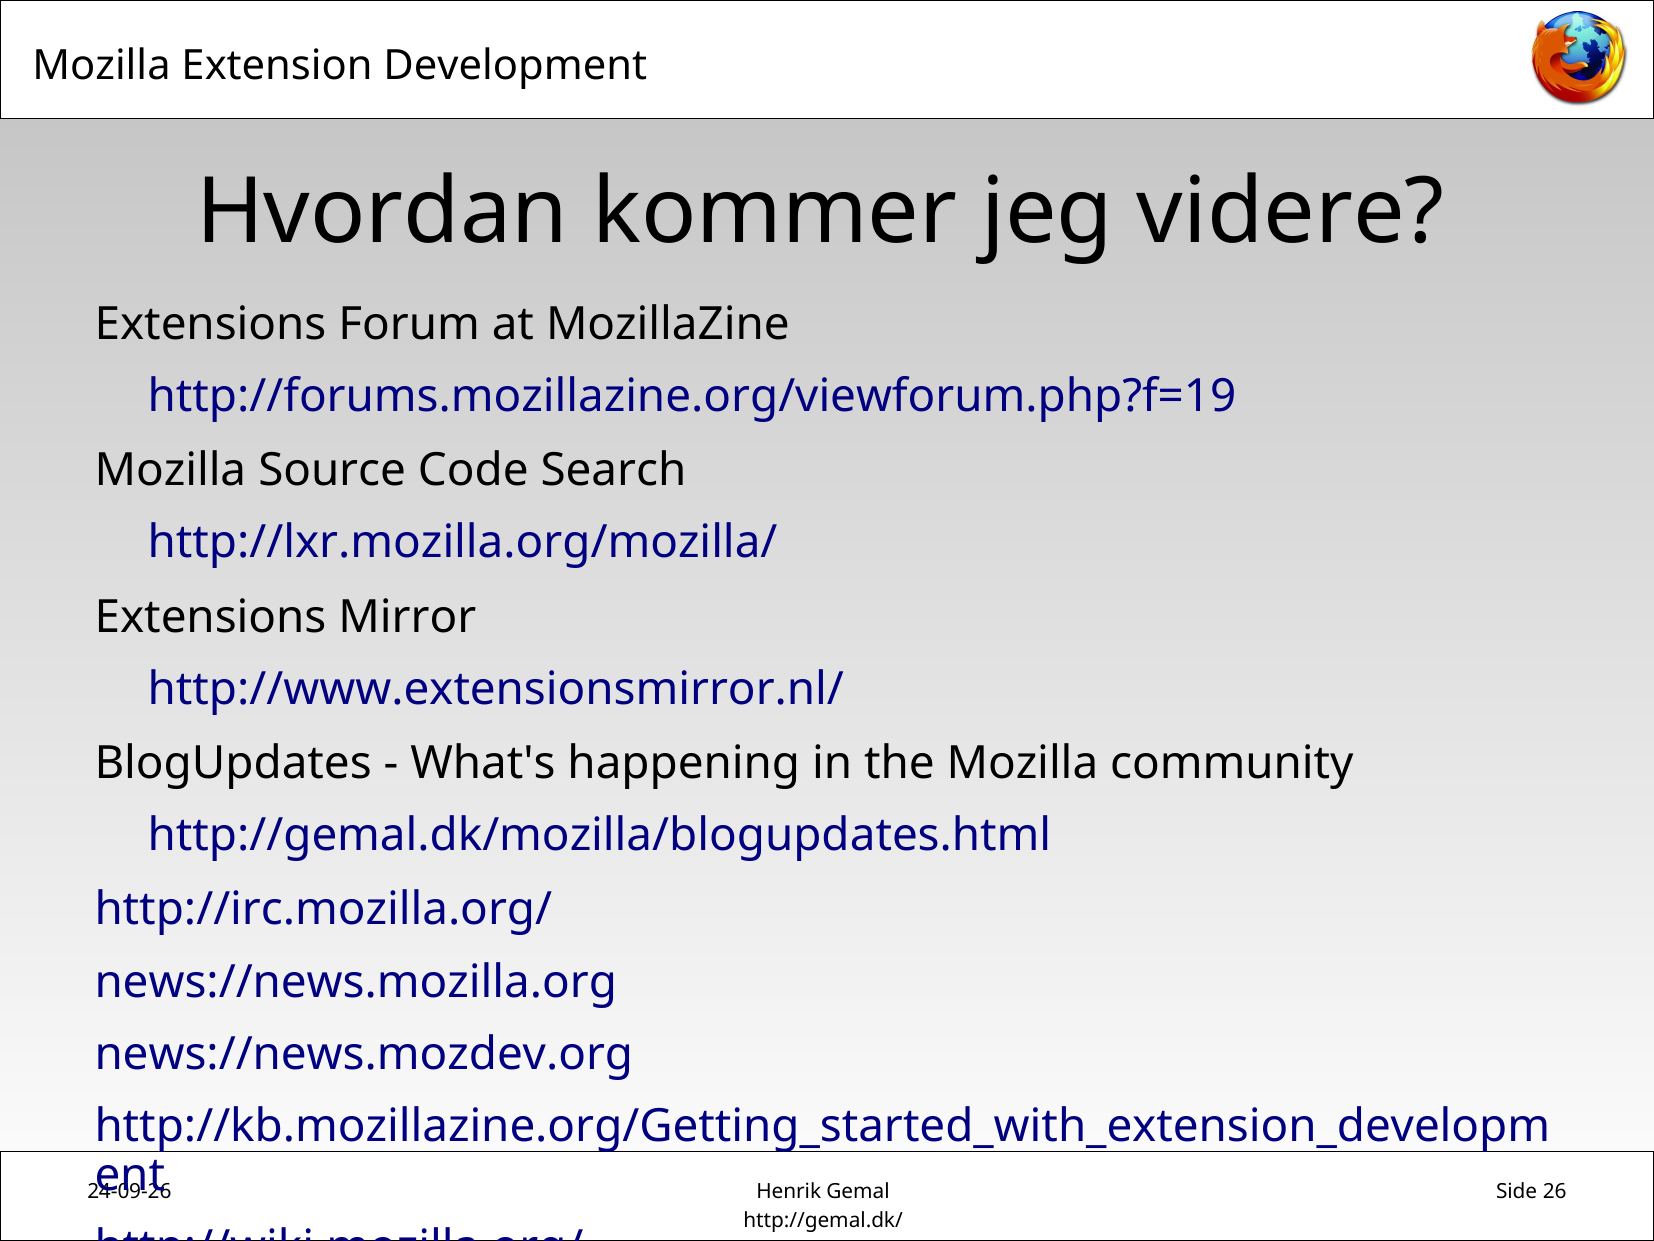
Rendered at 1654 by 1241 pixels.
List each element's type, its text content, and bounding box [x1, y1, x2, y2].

title Hvordan kommer jeg videre? [76, 147, 1565, 267]
picture [1529, 11, 1630, 108]
list Extensions Forum at MozillaZine http://forums.mozillazine.org/viewforum.php?f=19 Mozilla Source Code Search http://lxr.mozilla.org/mozilla/ Extensions Mirror http://www.extensionsmirror.nl/ BlogUpdates - What's happening in the Mozilla community http://gemal.dk/mozilla/blogupdates.html http://irc.mozilla.org/ news://news.mozilla.org news://news.mozdev.org http://kb.mozillazine.org/Getting_started_with_extension_development http://wiki.mozilla.org/ [76, 290, 1565, 1155]
